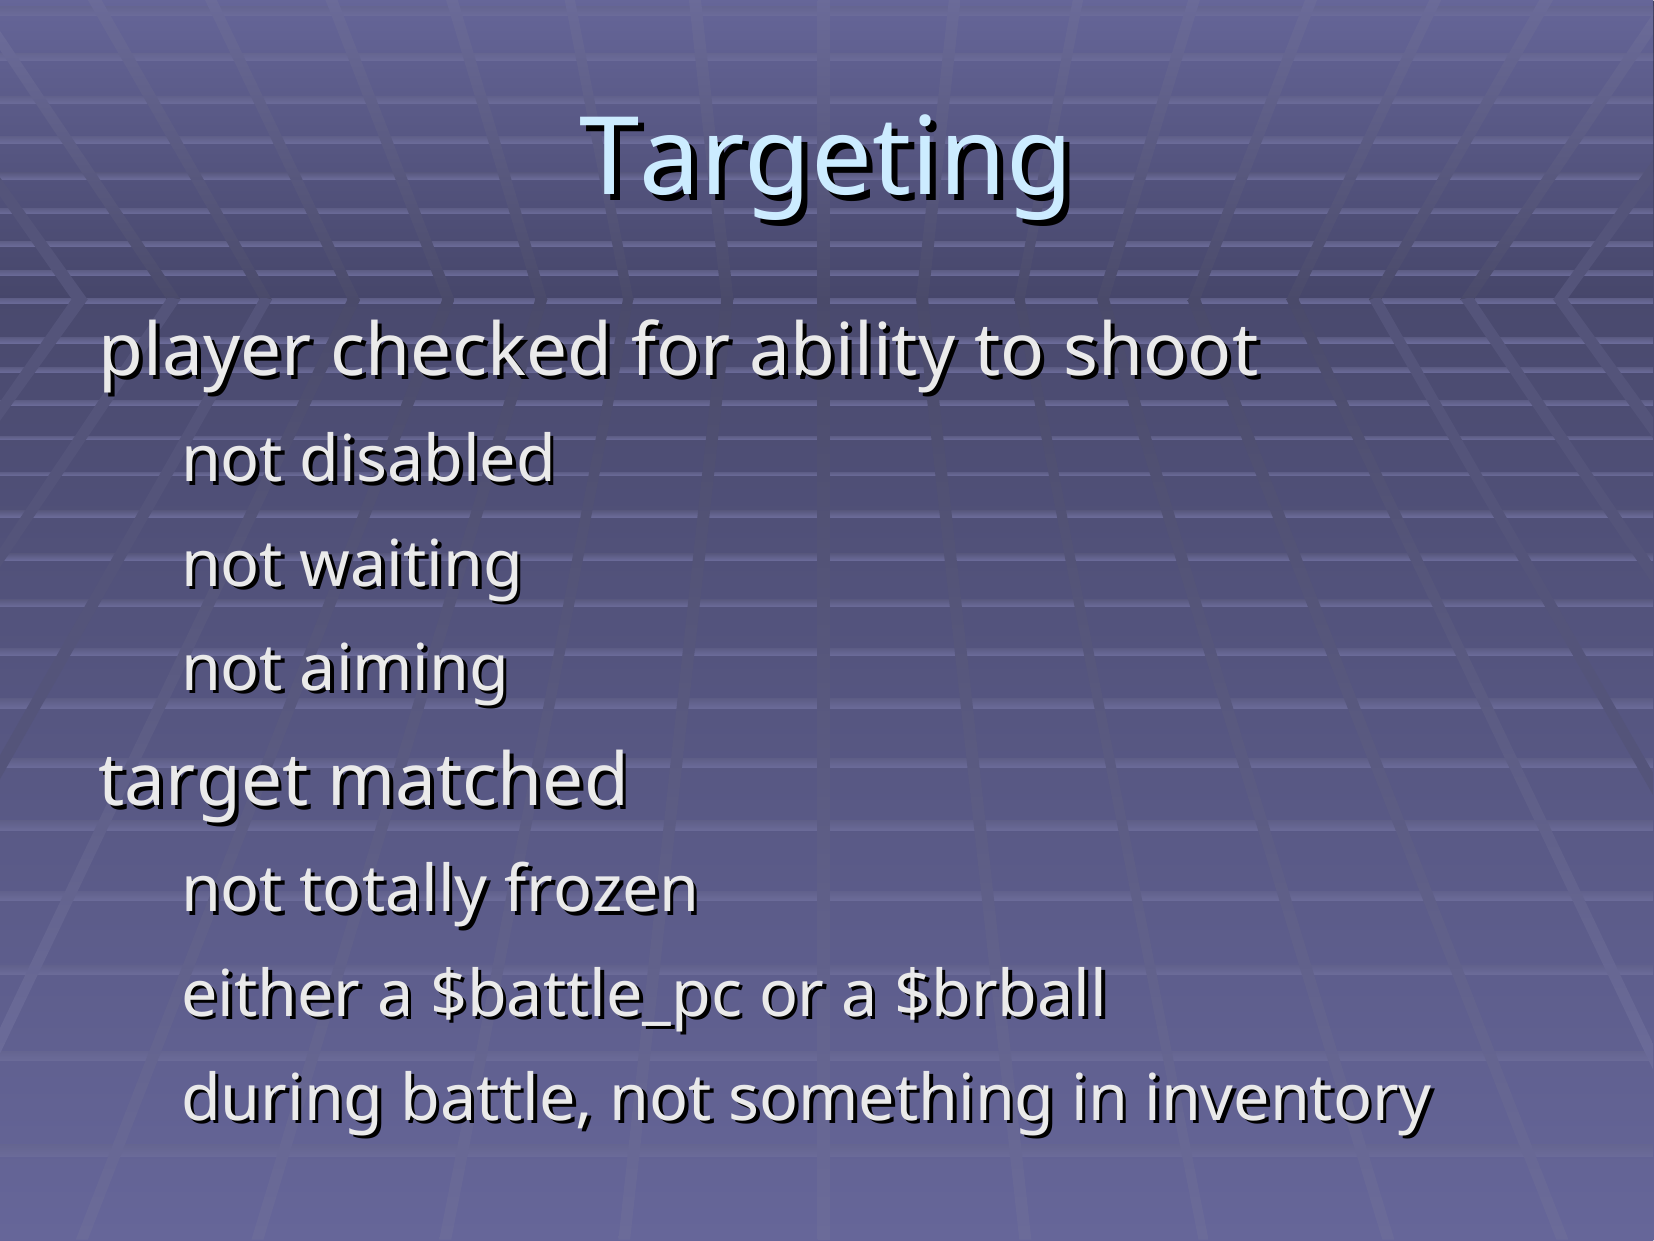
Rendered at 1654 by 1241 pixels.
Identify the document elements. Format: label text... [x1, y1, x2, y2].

list player checked for ability to shoot not disabled not waiting not aiming target matched not totally frozen either a $battle_pc or a $brball during battle, not something in inventory [82, 289, 1570, 1103]
title Targeting [82, 49, 1570, 257]
